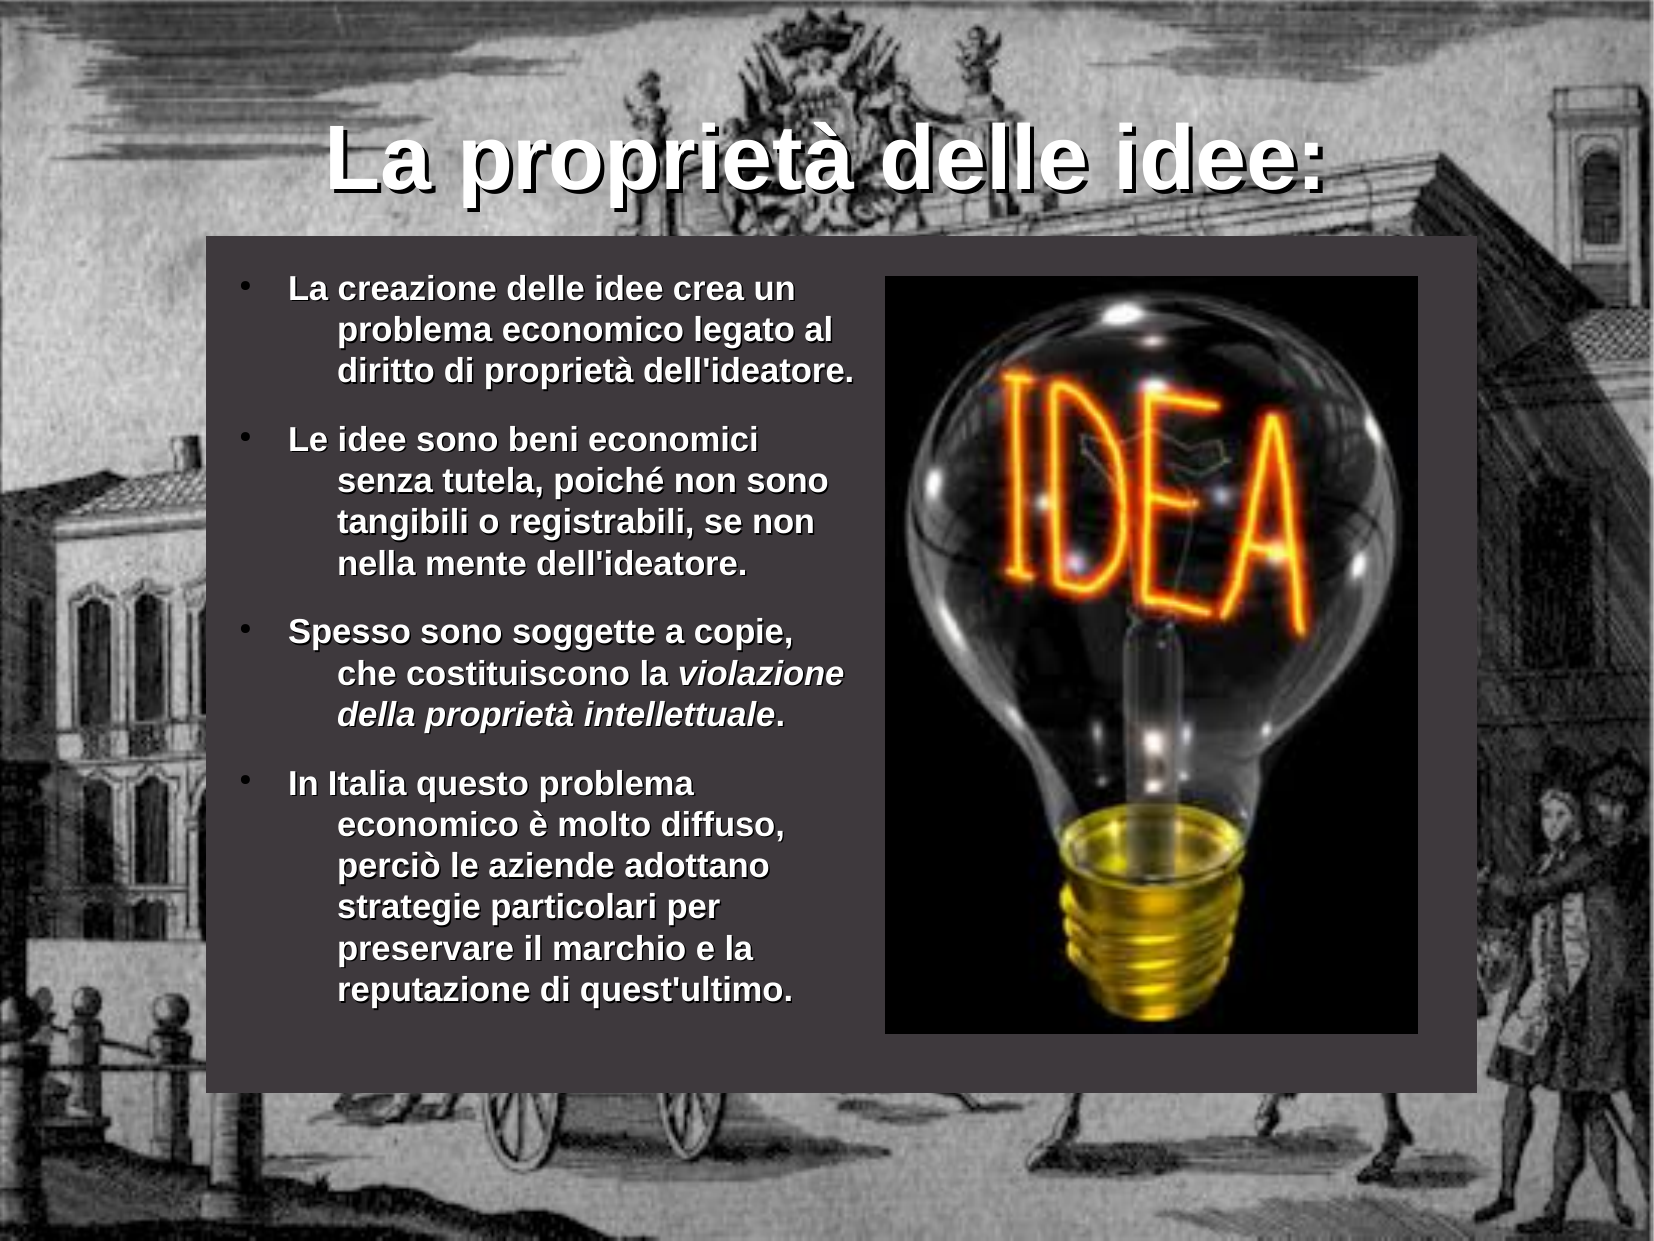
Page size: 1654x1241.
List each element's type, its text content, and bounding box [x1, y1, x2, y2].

picture [206, 236, 1477, 1093]
title La proprietà delle idee: [82, 49, 1571, 257]
list La creazione delle idee crea un problema economico legato al diritto di proprietà dell'ideatore. Le idee sono beni economici senza tutela, poiché non sono tangibili o registrabili, se non nella mente dell'ideatore. Spesso sono soggette a copie, che costituiscono la violazione della proprietà intellettuale. In Italia questo problema economico è molto diffuso, perciò le aziende adottano strategie particolari per preservare il marchio e la reputazione di quest'ultimo. [206, 265, 857, 1070]
